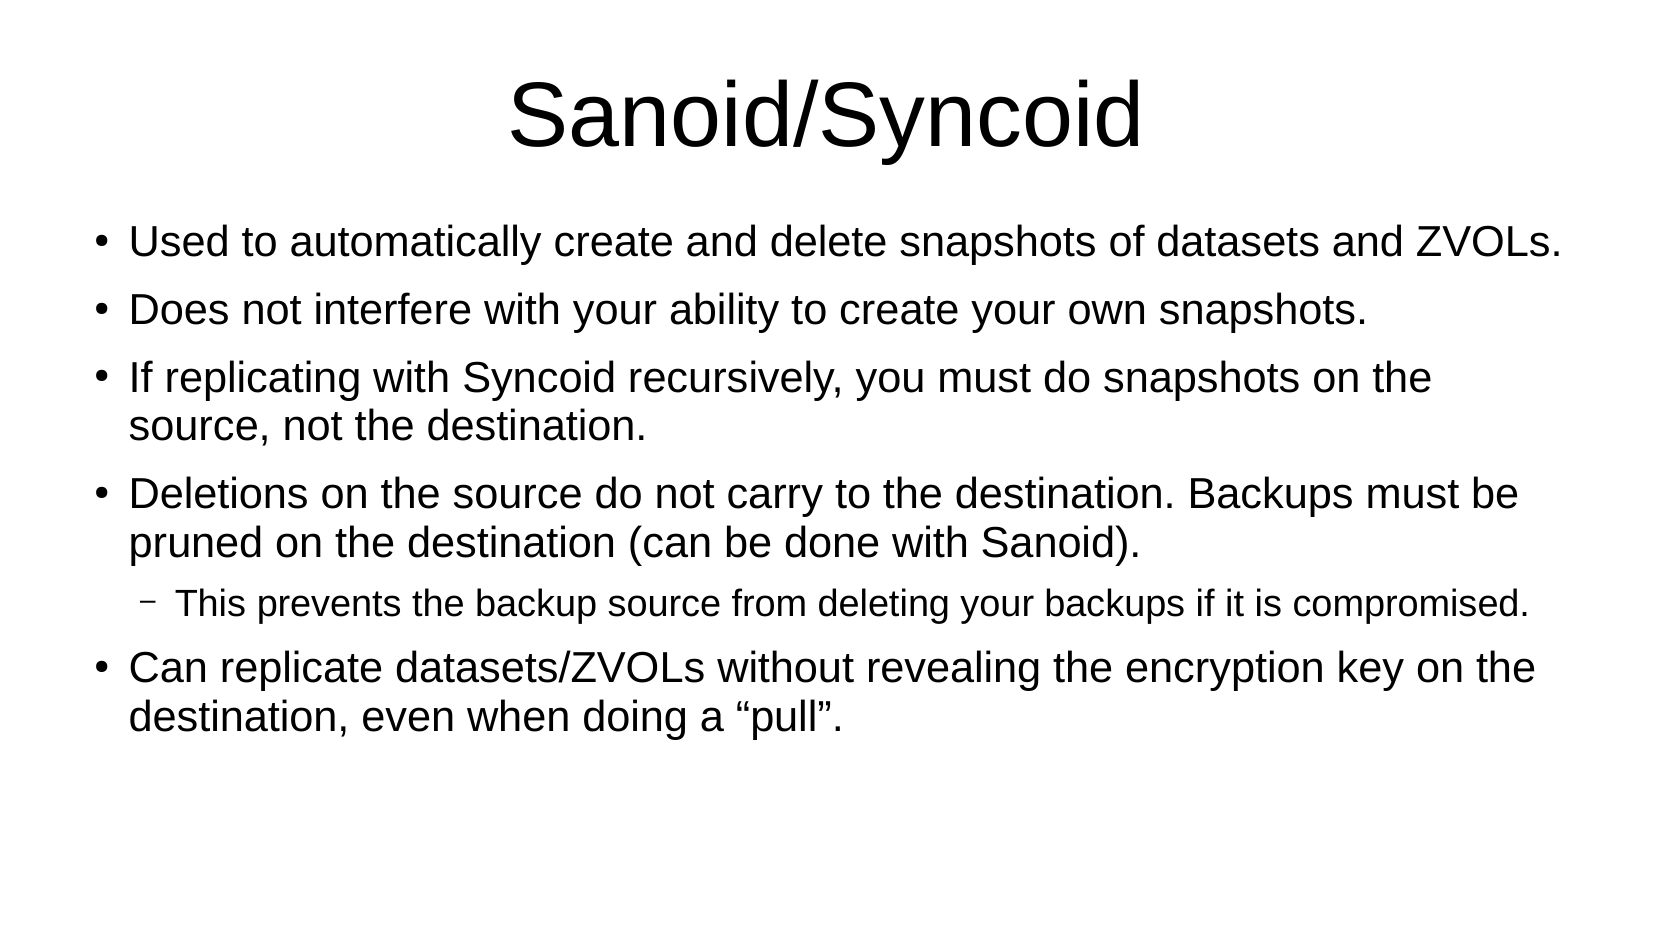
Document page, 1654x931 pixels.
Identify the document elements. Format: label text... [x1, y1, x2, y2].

list Used to automatically create and delete snapshots of datasets and ZVOLs. Does not interfere with your ability to create your own snapshots. If replicating with Syncoid recursively, you must do snapshots on the source, not the destination. Deletions on the source do not carry to the destination. Backups must be pruned on the destination (can be done with Sanoid). This prevents the backup source from deleting your backups if it is compromised. Can replicate datasets/ZVOLs without revealing the encryption key on the destination, even when doing a “pull”. [82, 217, 1571, 758]
title Sanoid/Syncoid [82, 37, 1571, 193]
